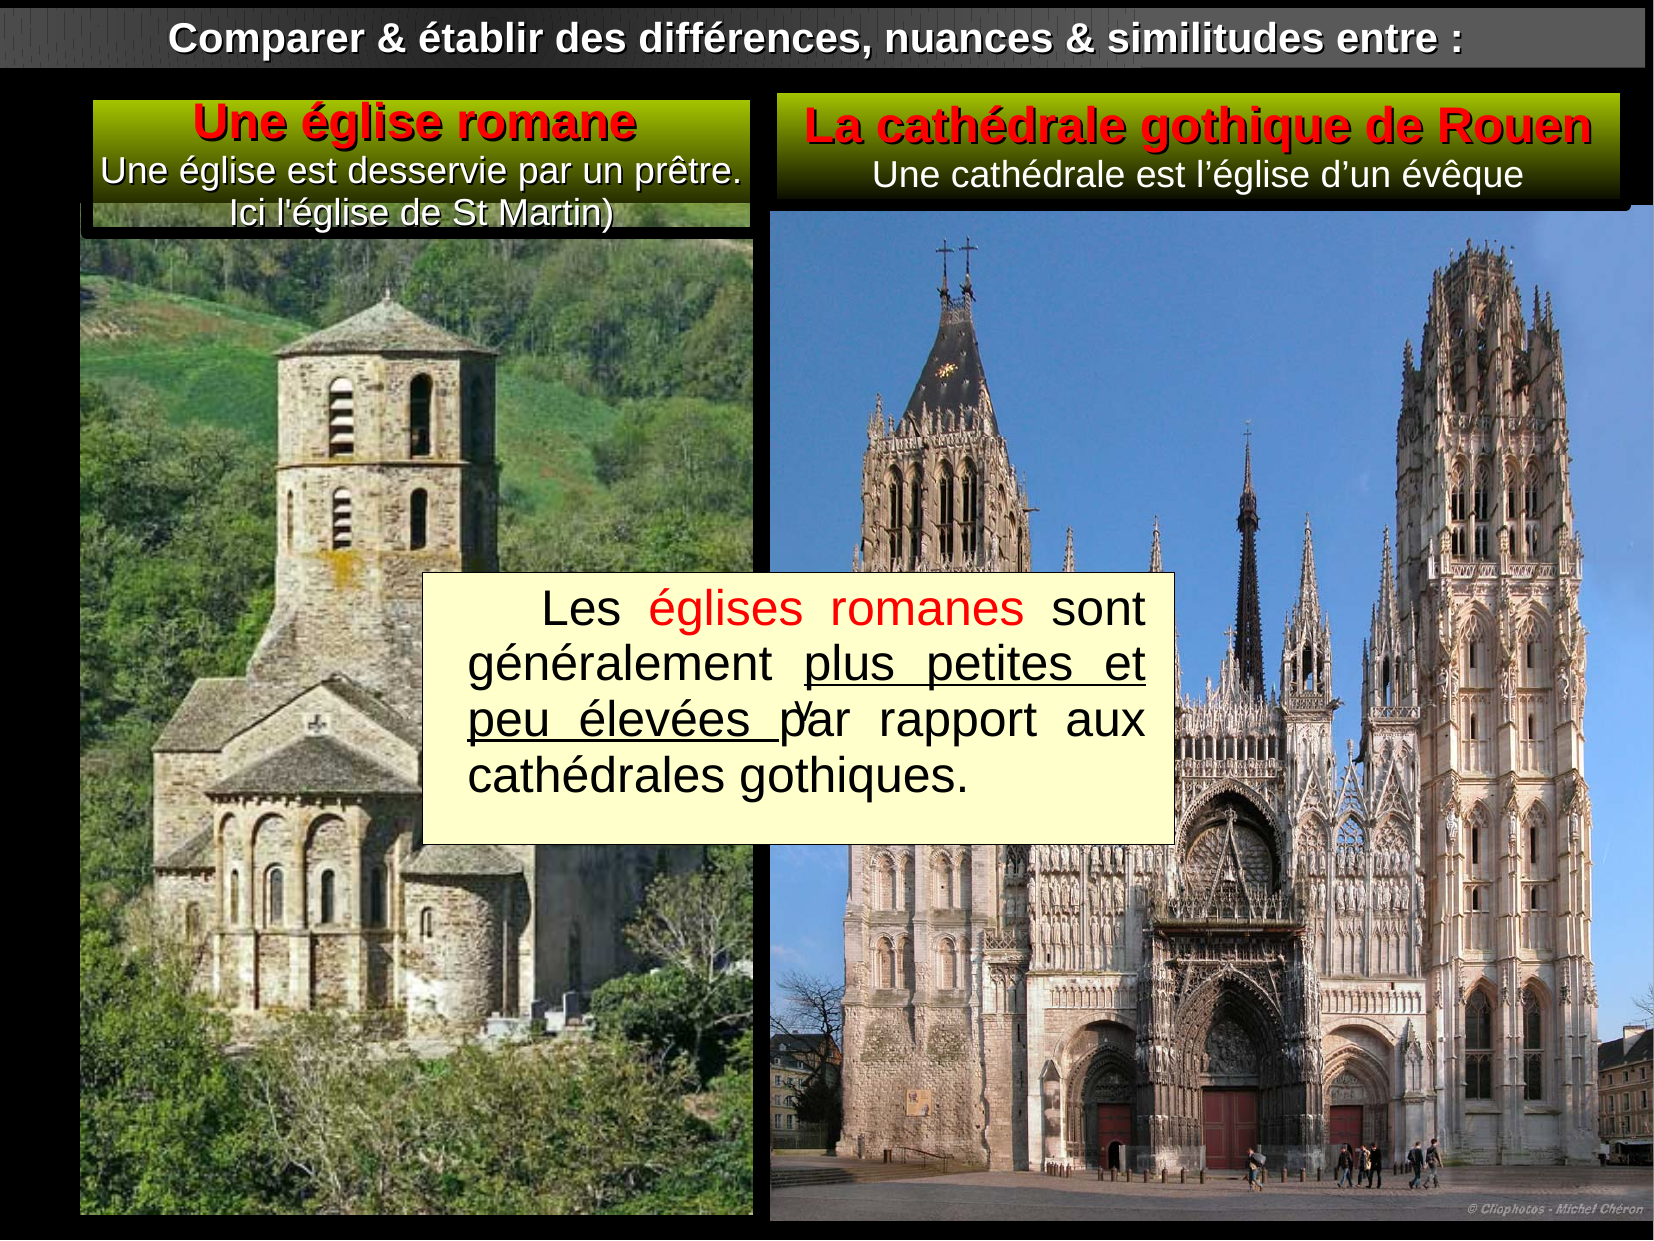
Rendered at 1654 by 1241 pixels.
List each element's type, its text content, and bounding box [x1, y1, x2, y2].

text_box Une église romane Une église est desservie par un prêtre. Ici l'église de St Martin) [86, 94, 757, 233]
text_box Comparer & établir des différences, nuances & similitudes entre : [0, 8, 1646, 68]
picture [770, 205, 1654, 1221]
text_box La cathédrale gothique de Rouen Une cathédrale est l’église d’un évêque [770, 87, 1626, 206]
text_box v [422, 572, 1175, 845]
picture [80, 203, 753, 1215]
text_box Les églises romanes sont généralement plus petites et peu élevées par rapport aux cathédrales gothiques. [452, 572, 1161, 811]
